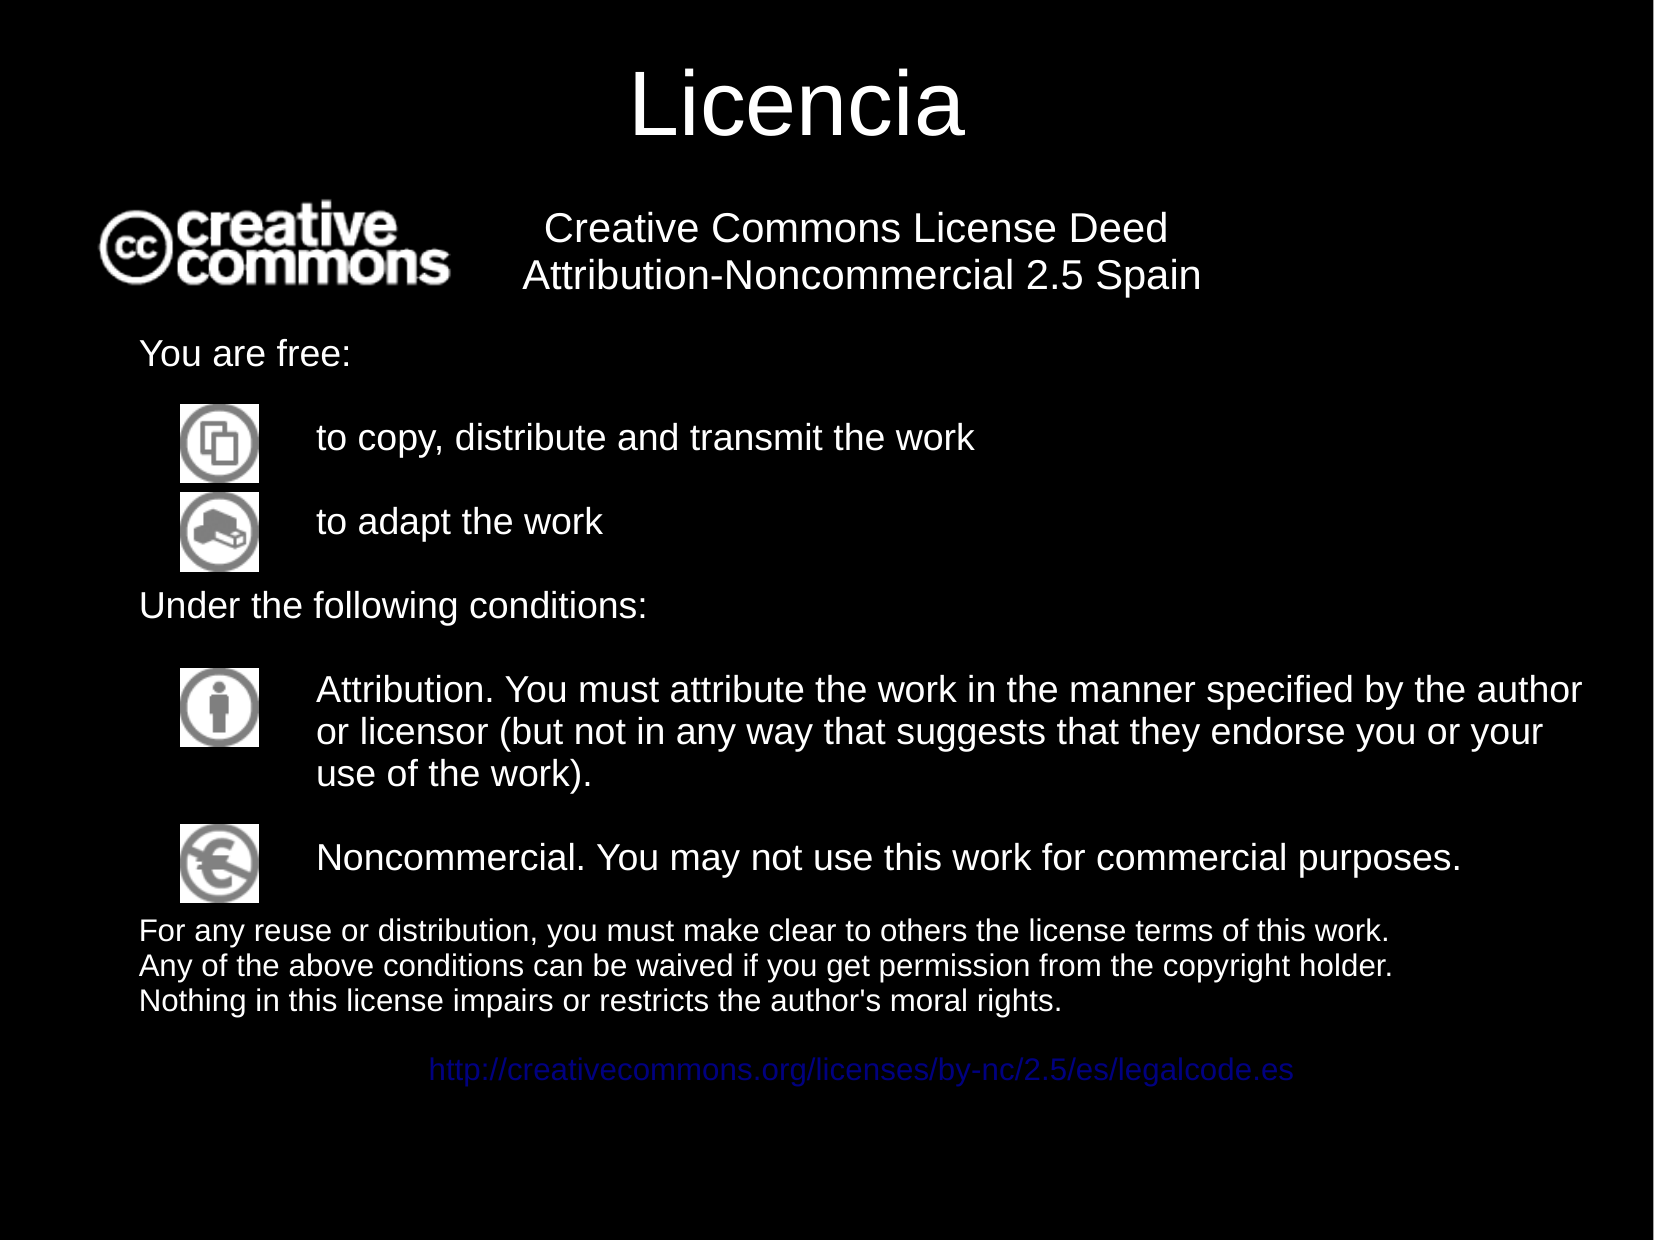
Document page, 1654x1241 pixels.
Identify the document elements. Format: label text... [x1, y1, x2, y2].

picture [88, 177, 497, 321]
text_box Creative Commons License Deed Attribution-Noncommercial 2.5 Spain You are free: to copy, distribute and transmit the work to adapt the work Under the following conditions: Attribution. You must attribute the work in the manner specified by the author or licensor (but not in any way that suggests that they endorse you or your use of the work). Noncommercial. You may not use this work for commercial purposes. For any reuse or distribution, you must make clear to others the license terms of this work. Any of the above conditions can be waived if you get permission from the copyright holder. Nothing in this license impairs or restricts the author's moral rights. http://creativecommons.org/licenses/by-nc/2.5/es/legalcode.es [124, 197, 1601, 1137]
picture [180, 404, 259, 483]
title Licencia [59, 29, 1536, 178]
picture [180, 492, 259, 572]
picture [180, 668, 259, 747]
picture [180, 824, 259, 903]
